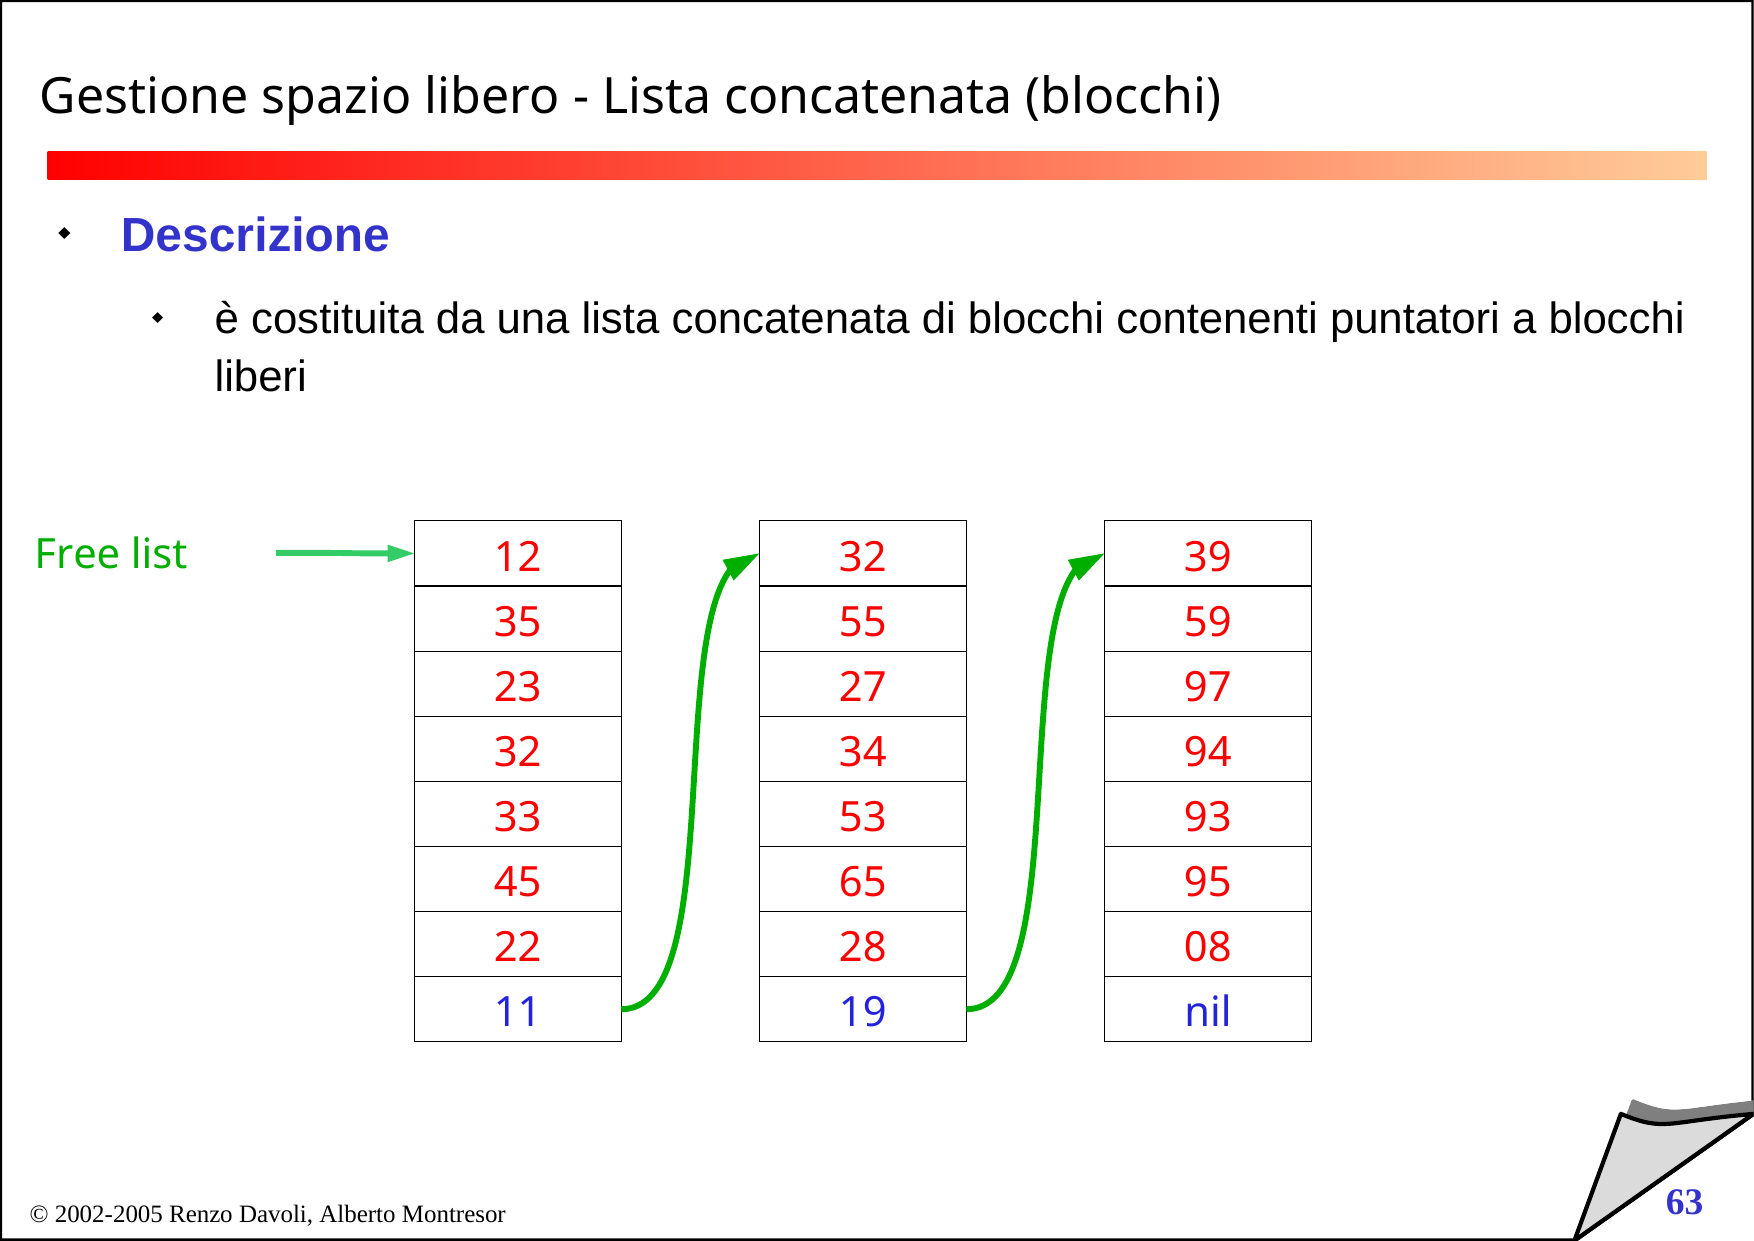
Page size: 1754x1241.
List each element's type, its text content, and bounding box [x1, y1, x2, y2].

list Descrizione è costituita da una lista concatenata di blocchi contenenti puntatori a blocchi liberi [58, 206, 1695, 456]
text_box Free list [34, 520, 277, 585]
text_box 59 [1104, 586, 1312, 651]
text_box 12 [414, 520, 622, 586]
text_box 97 [1104, 651, 1312, 716]
text_box 53 [759, 781, 967, 846]
text_box 34 [759, 716, 967, 781]
text_box 08 [1104, 911, 1312, 976]
text_box 22 [414, 911, 622, 976]
text_box nil [1104, 976, 1312, 1042]
text_box 94 [1104, 716, 1312, 781]
title Gestione spazio libero - Lista concatenata (blocchi) [40, 49, 1713, 144]
text_box 27 [759, 651, 967, 716]
text_box 45 [414, 846, 622, 911]
text_box 19 [759, 976, 967, 1042]
text_box 55 [759, 586, 967, 651]
text_box 28 [759, 911, 967, 976]
text_box 35 [414, 586, 622, 651]
text_box 32 [759, 520, 967, 586]
text_box 39 [1104, 520, 1312, 586]
text_box 11 [414, 976, 622, 1042]
text_box 23 [414, 651, 622, 716]
text_box 33 [414, 781, 622, 846]
text_box 32 [414, 716, 622, 781]
text_box 9 [1469, 152, 1474, 179]
text_box 95 [1104, 846, 1312, 911]
text_box 93 [1104, 781, 1312, 846]
text_box 65 [759, 846, 967, 911]
